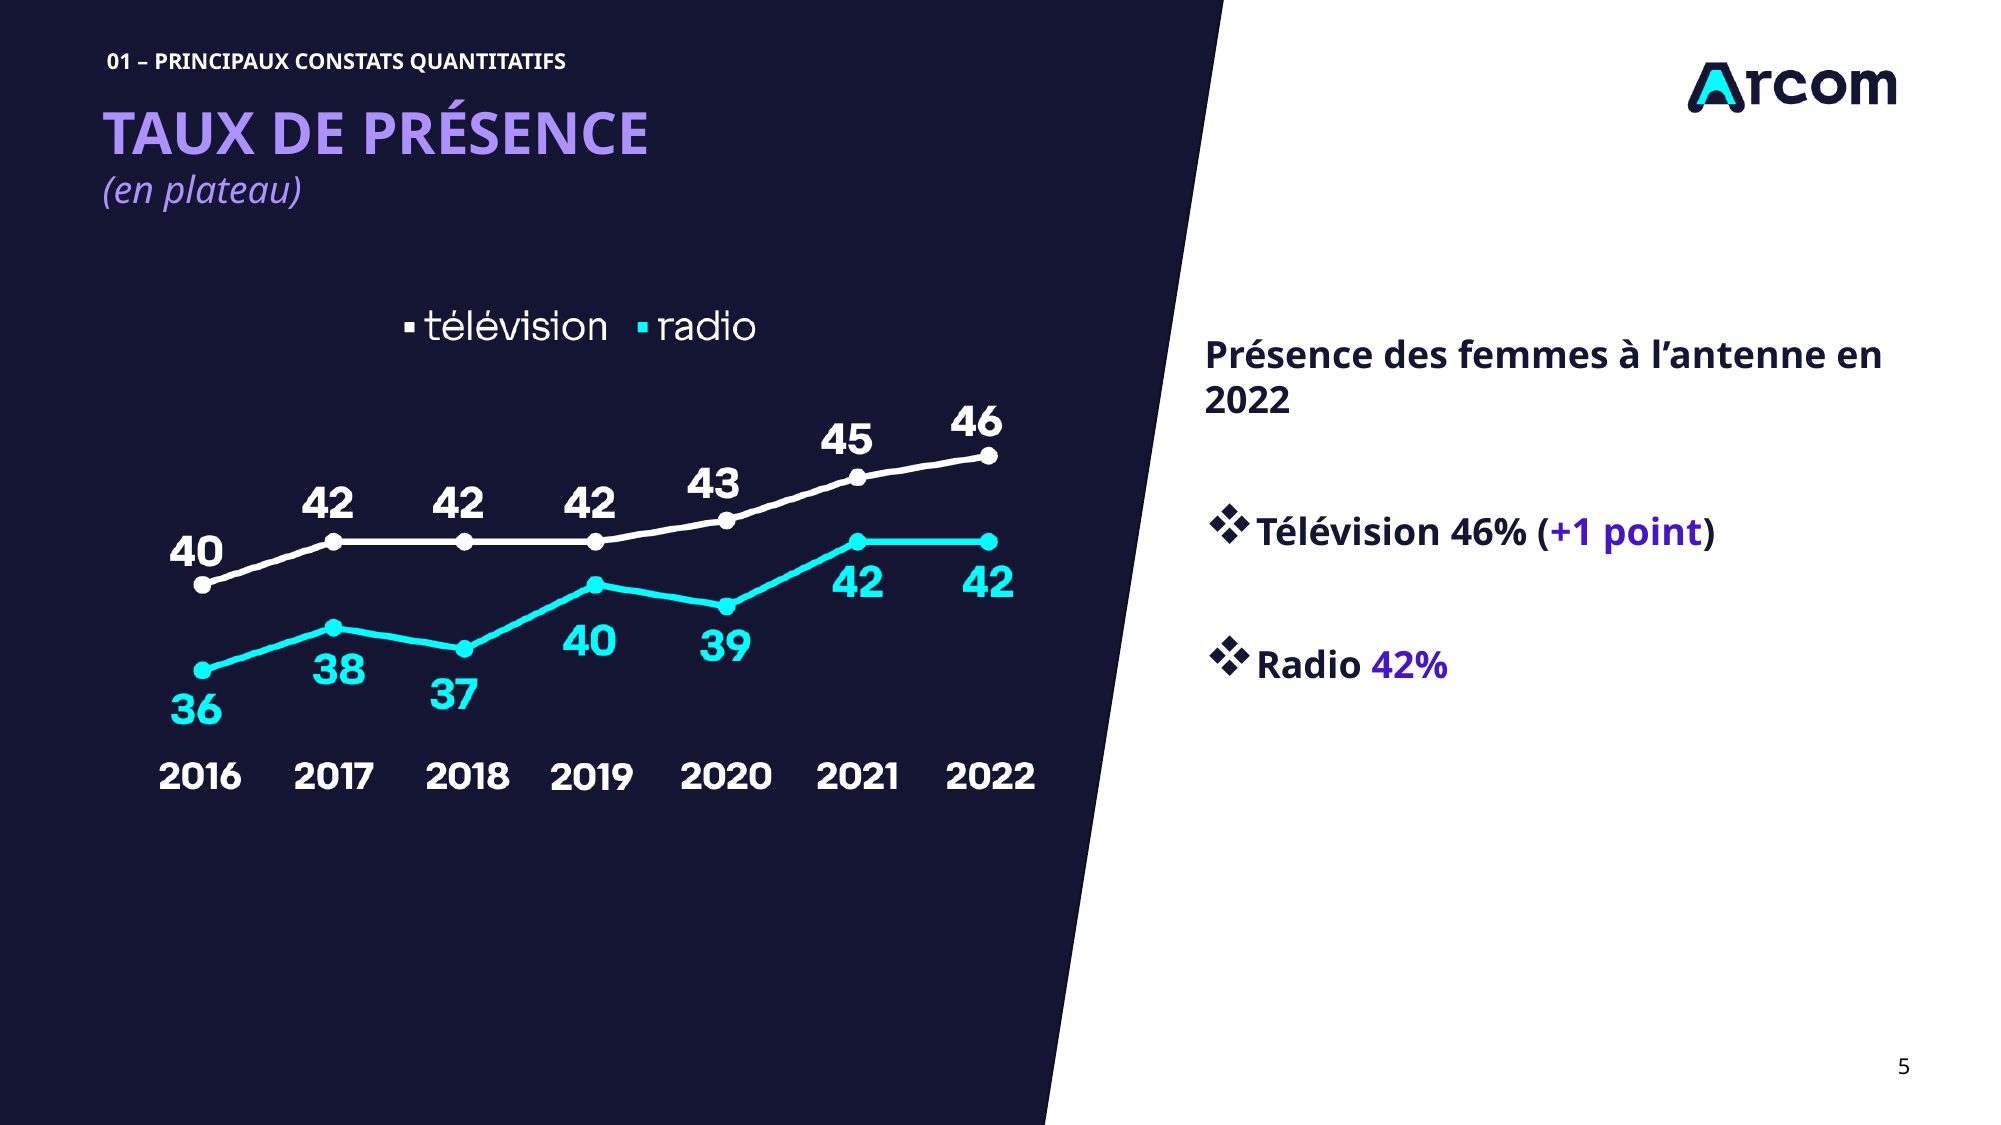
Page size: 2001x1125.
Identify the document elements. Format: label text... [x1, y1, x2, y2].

text_box [0, 0, 1223, 1125]
slide_number <numéro> [1460, 1054, 1911, 1081]
picture [58, 252, 1078, 836]
list Présence des femmes à l’antenne en 2022 Télévision 46% (+1 point) Radio 42% [1204, 323, 1942, 831]
title 01 – Principaux constats quantitatifs [91, 50, 1234, 75]
picture [1686, 62, 1897, 113]
text_box TAUX DE PRÉSENCE (en plateau) [102, 88, 1771, 219]
